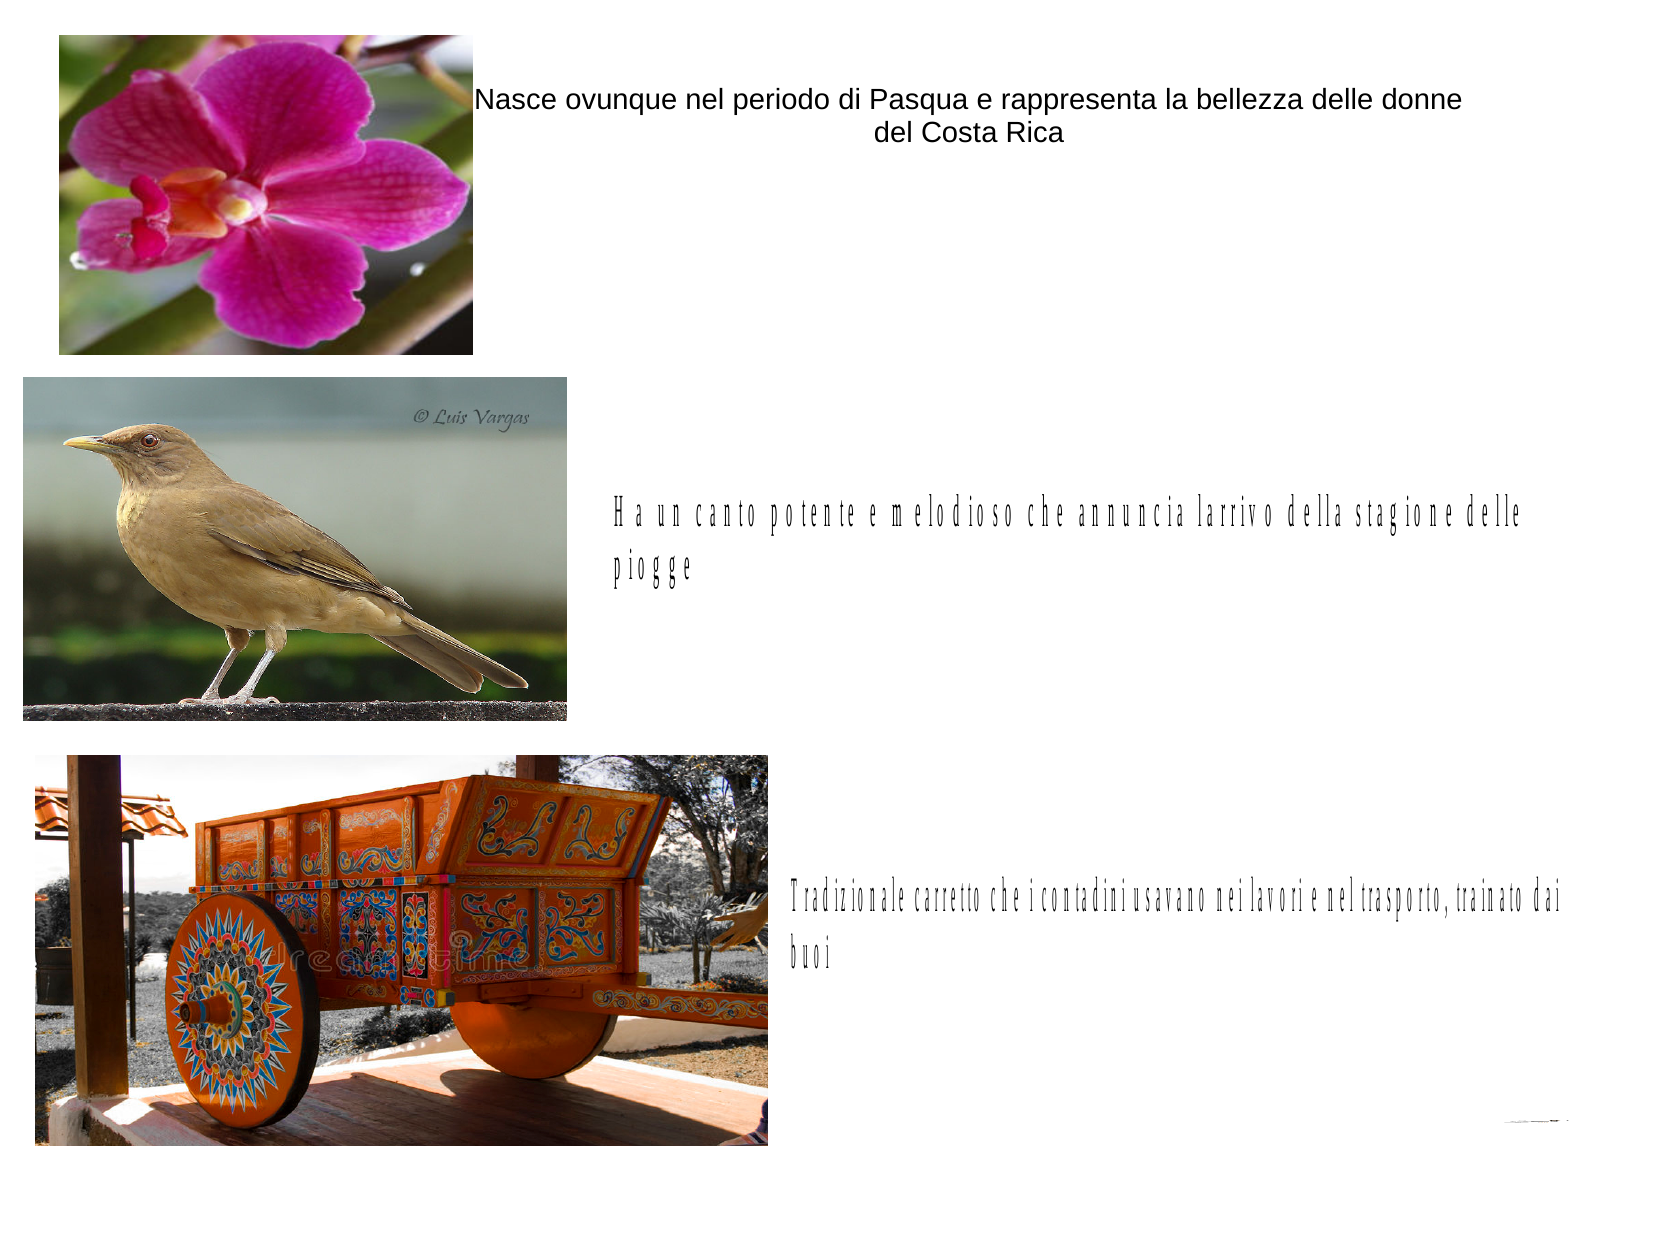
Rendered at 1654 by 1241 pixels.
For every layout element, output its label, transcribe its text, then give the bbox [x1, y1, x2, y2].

picture [791, 866, 1595, 981]
picture [614, 484, 1548, 591]
title Nasce ovunque nel periodo di Pasqua e rappresenta la bellezza delle donne del Costa Rica [467, 0, 1472, 287]
picture [35, 755, 768, 1146]
picture [59, 35, 473, 355]
picture [23, 377, 567, 721]
